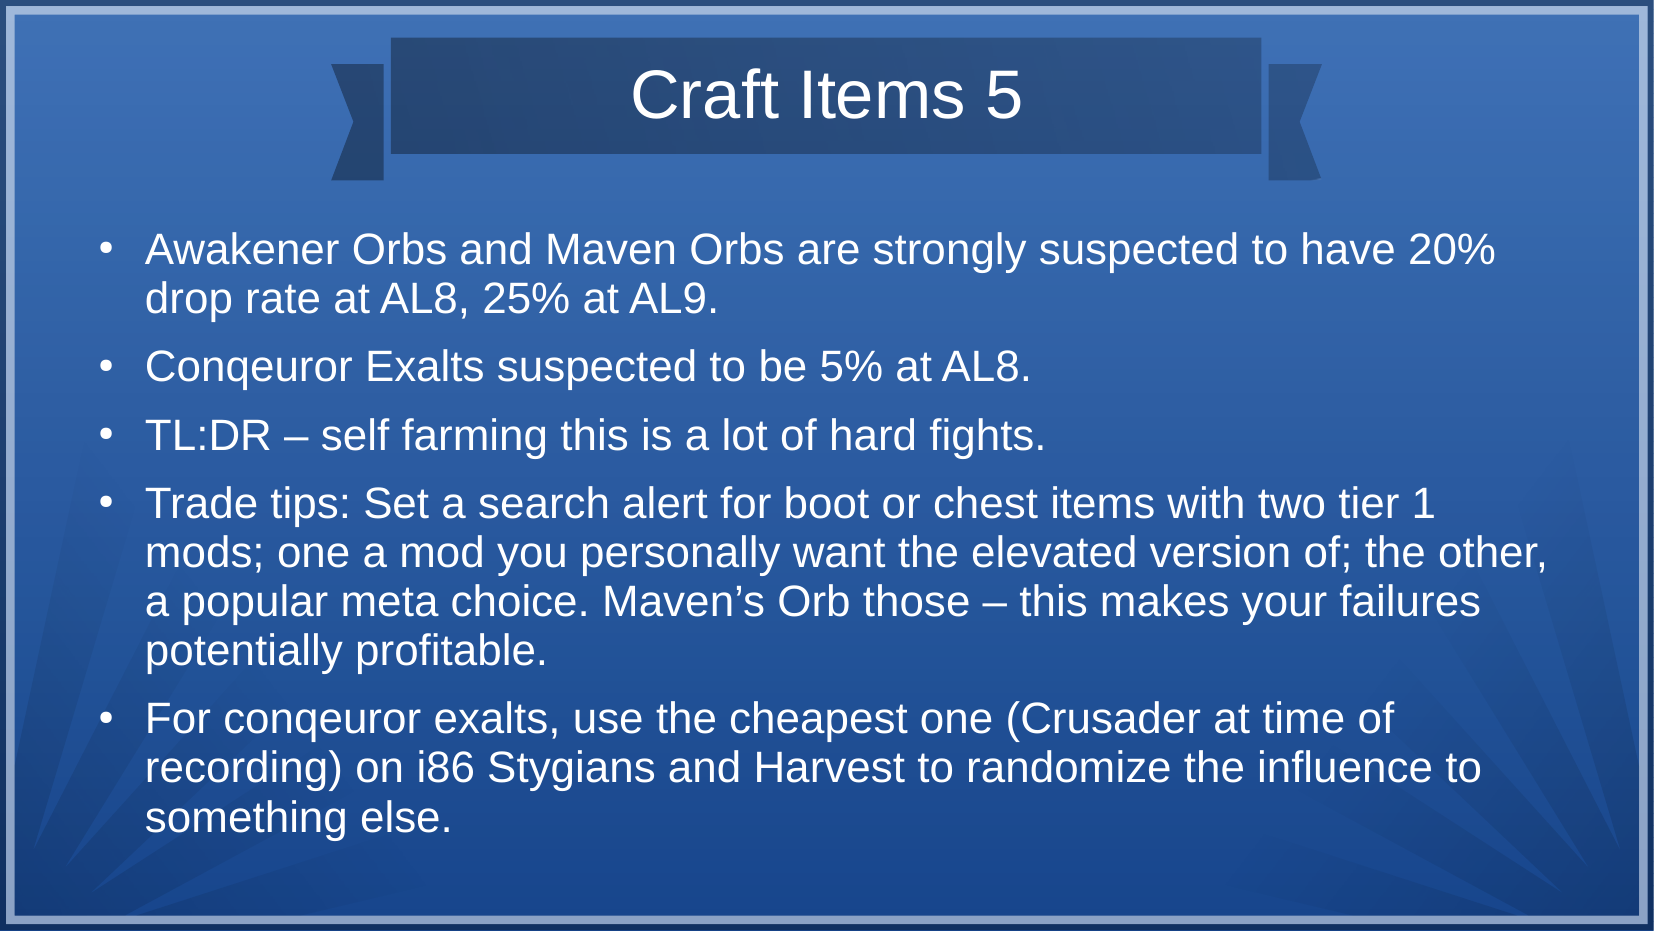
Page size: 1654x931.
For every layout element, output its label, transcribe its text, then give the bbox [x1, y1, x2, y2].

title Craft Items 5 [389, 35, 1264, 154]
list Awakener Orbs and Maven Orbs are strongly suspected to have 20% drop rate at AL8, 25% at AL9. Conqeuror Exalts suspected to be 5% at AL8. TL:DR – self farming this is a lot of hard fights. Trade tips: Set a search alert for boot or chest items with two tier 1 mods; one a mod you personally want the elevated version of; the other, a popular meta choice. Maven’s Orb those – this makes your failures potentially profitable. For conqeuror exalts, use the cheapest one (Crusader at time of recording) on i86 Stygians and Harvest to randomize the influence to something else. [82, 224, 1571, 848]
